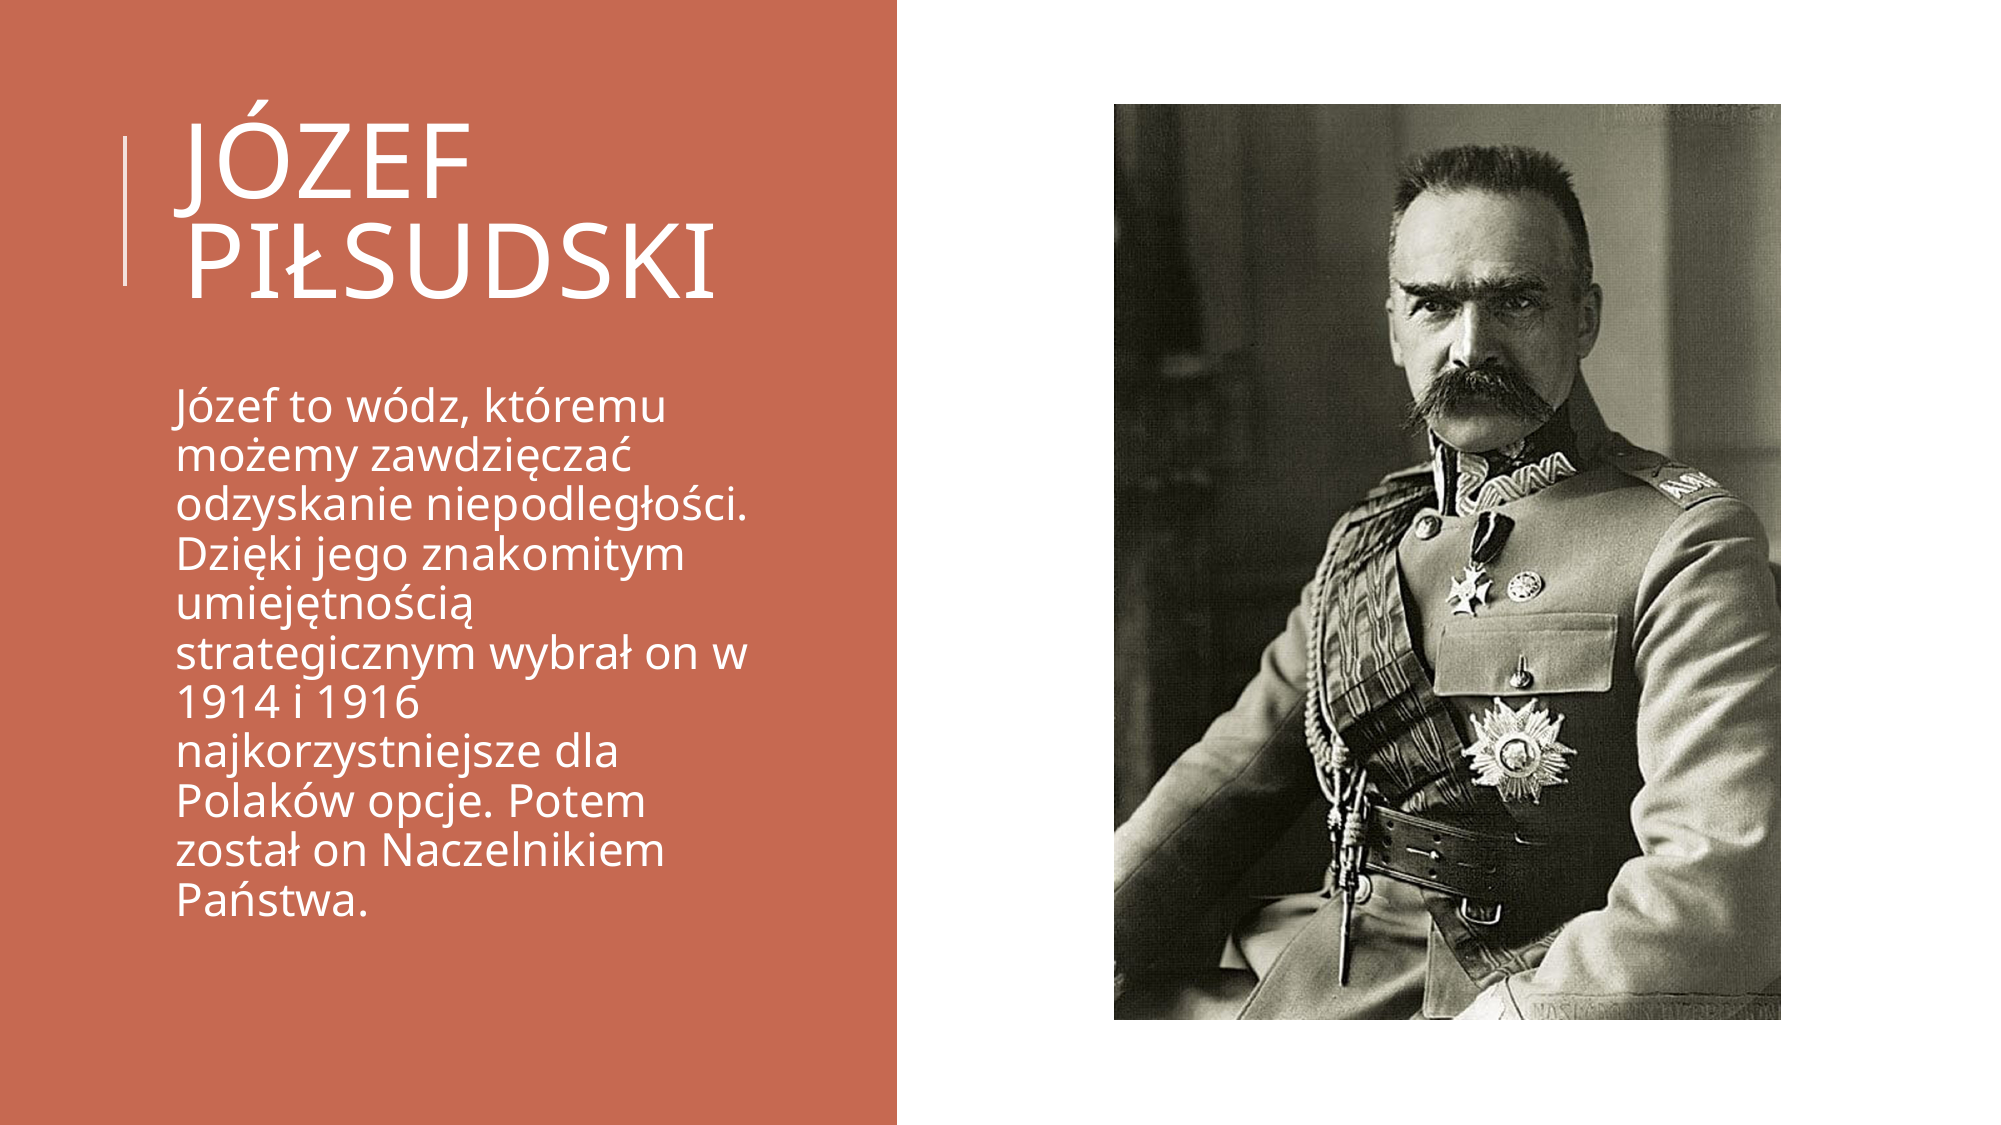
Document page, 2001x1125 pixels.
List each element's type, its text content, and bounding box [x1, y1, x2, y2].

list Józef to wódz, któremu możemy zawdzięczać odzyskanie niepodległości. Dzięki jego znakomitym umiejętnością strategicznym wybrał on w 1914 i 1916 najkorzystniejsze dla Polaków opcje. Potem został on Naczelnikiem Państwa. [168, 375, 791, 1021]
title Józef Piłsudski [168, 96, 788, 343]
picture [1114, 104, 1781, 1021]
text_box [0, 0, 897, 1125]
